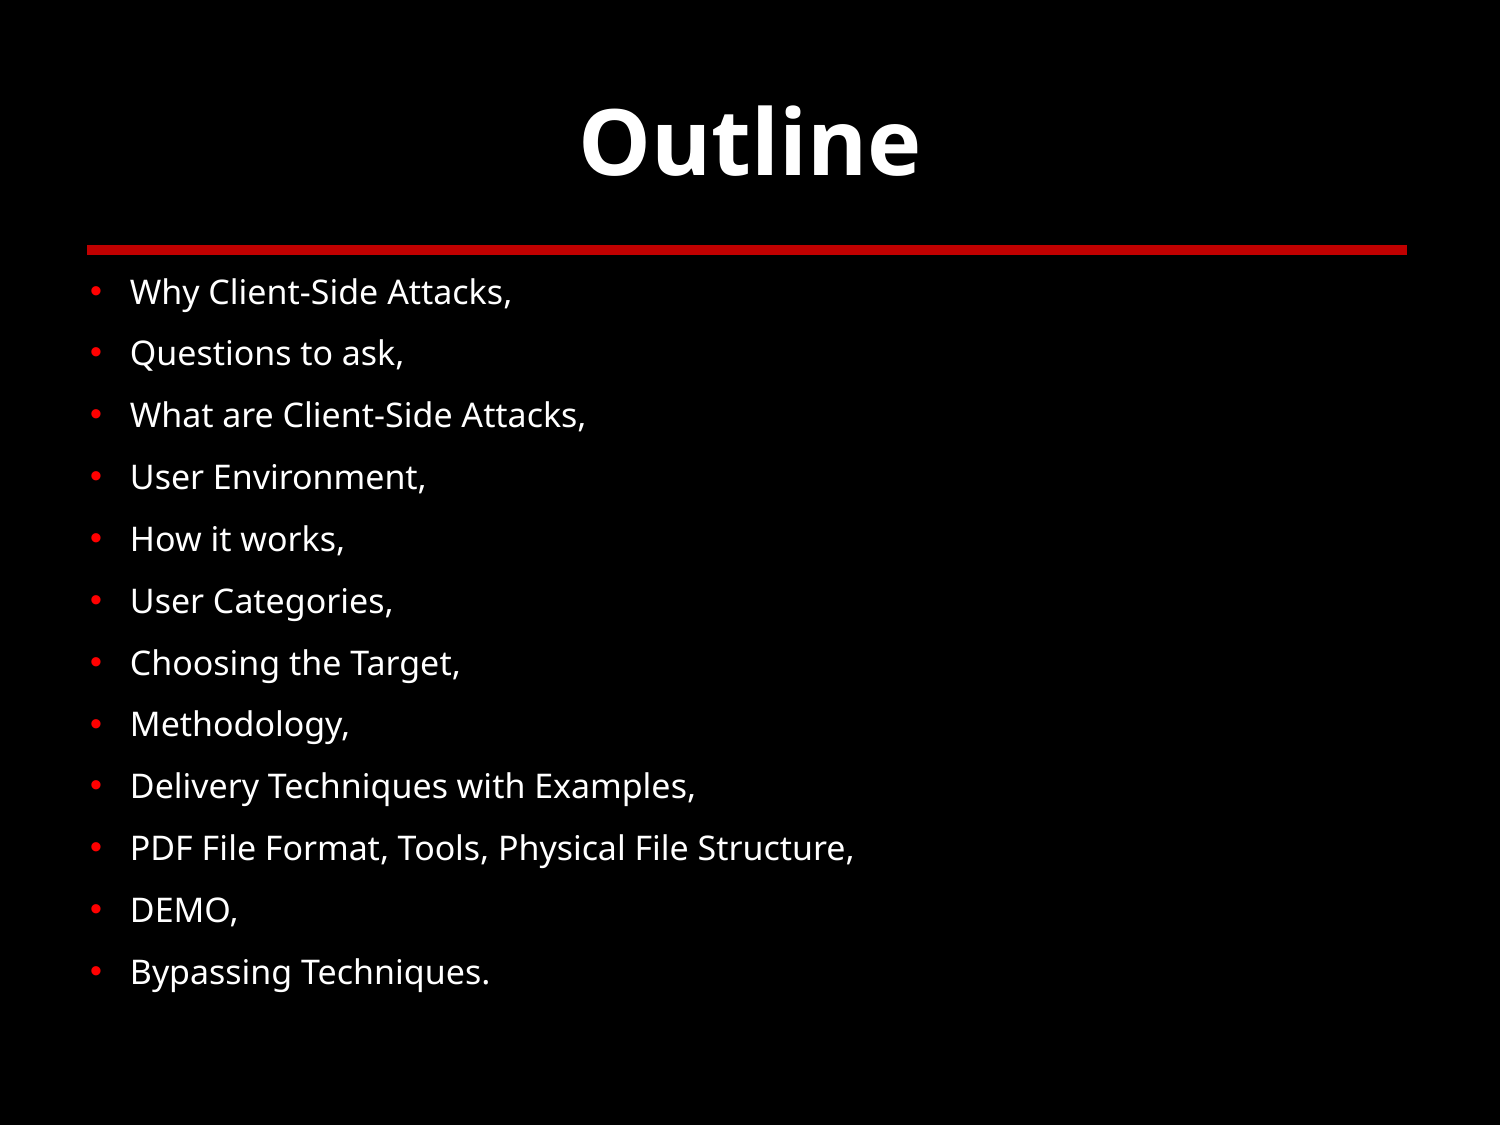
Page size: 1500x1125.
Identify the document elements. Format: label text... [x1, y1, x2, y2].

title Outline [75, 45, 1425, 233]
list Why Client-Side Attacks, Questions to ask, What are Client-Side Attacks, User Environment, How it works, User Categories, Choosing the Target, Methodology, Delivery Techniques with Examples, PDF File Format, Tools, Physical File Structure, DEMO, Bypassing Techniques. [75, 262, 1425, 1005]
